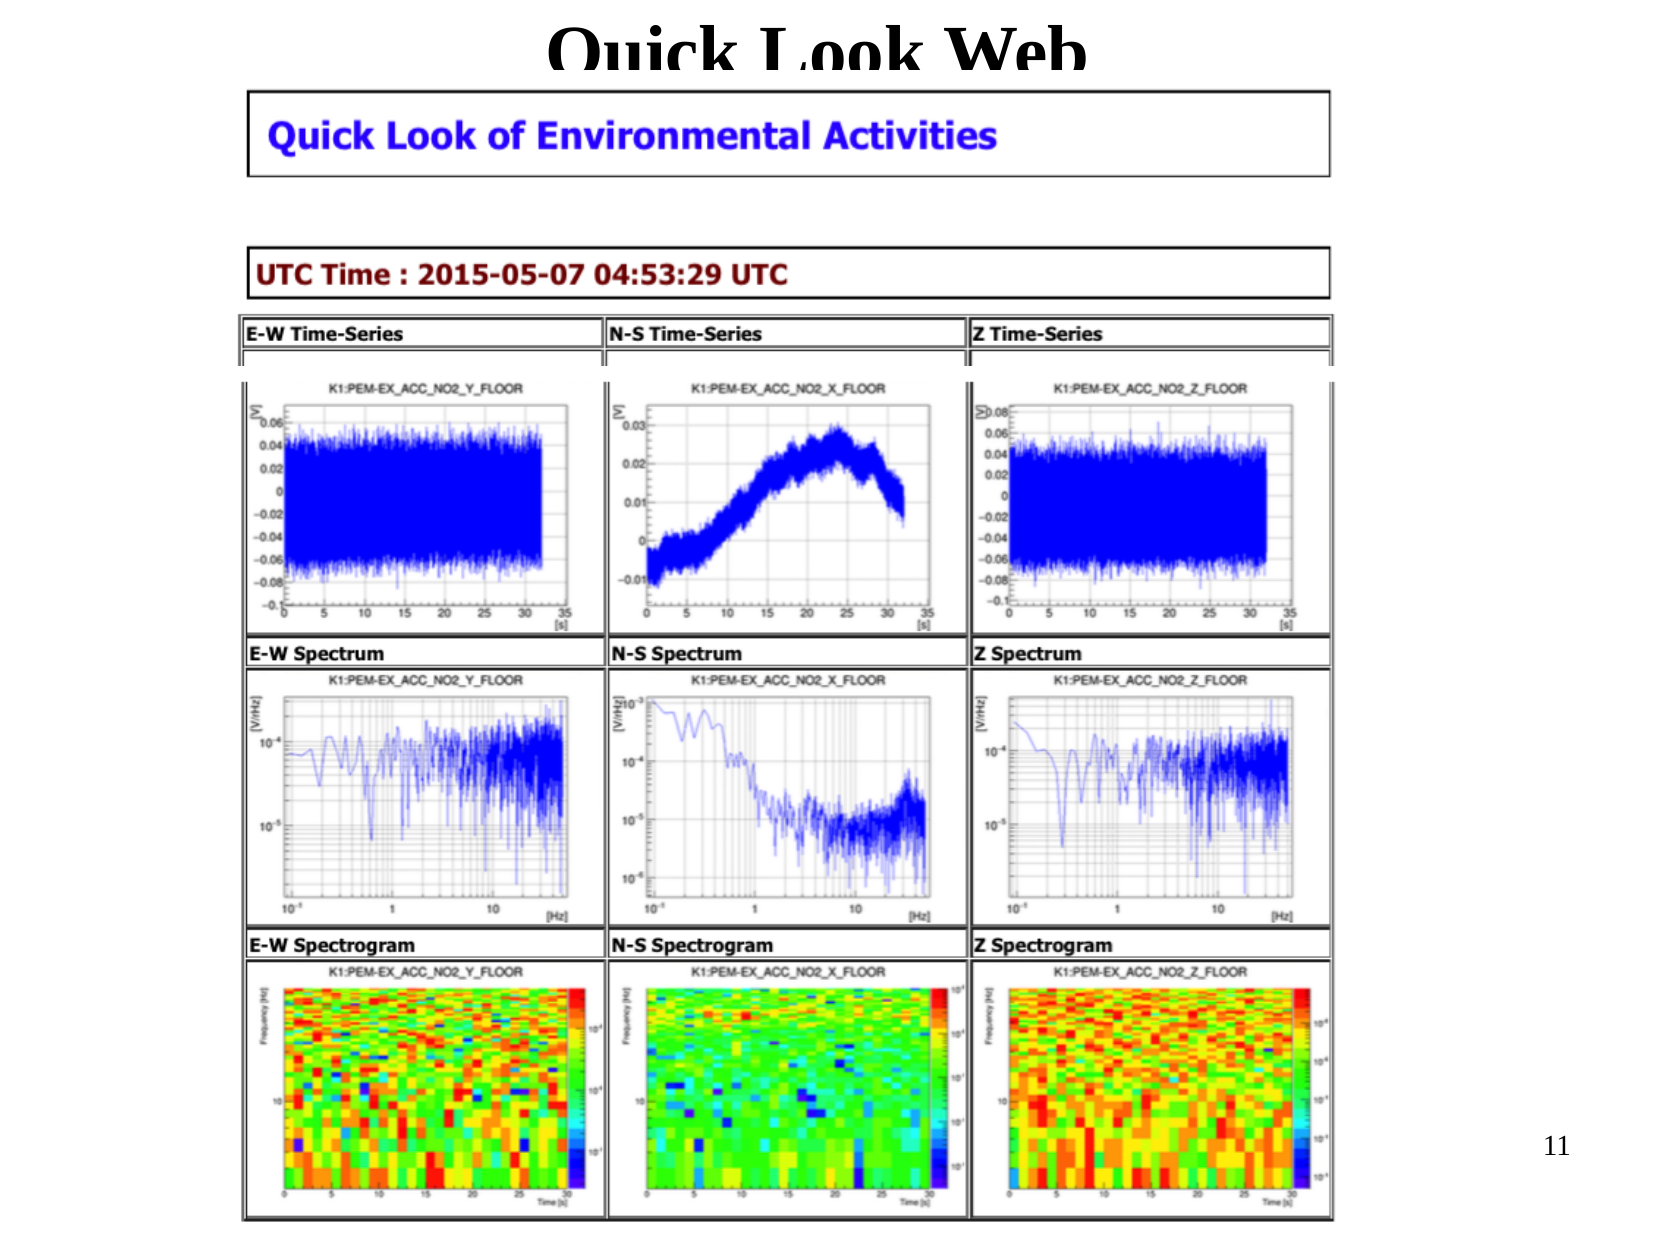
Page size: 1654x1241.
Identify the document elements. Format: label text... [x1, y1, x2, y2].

picture [224, 70, 1351, 1235]
title Quick Look Web [82, 0, 1571, 105]
